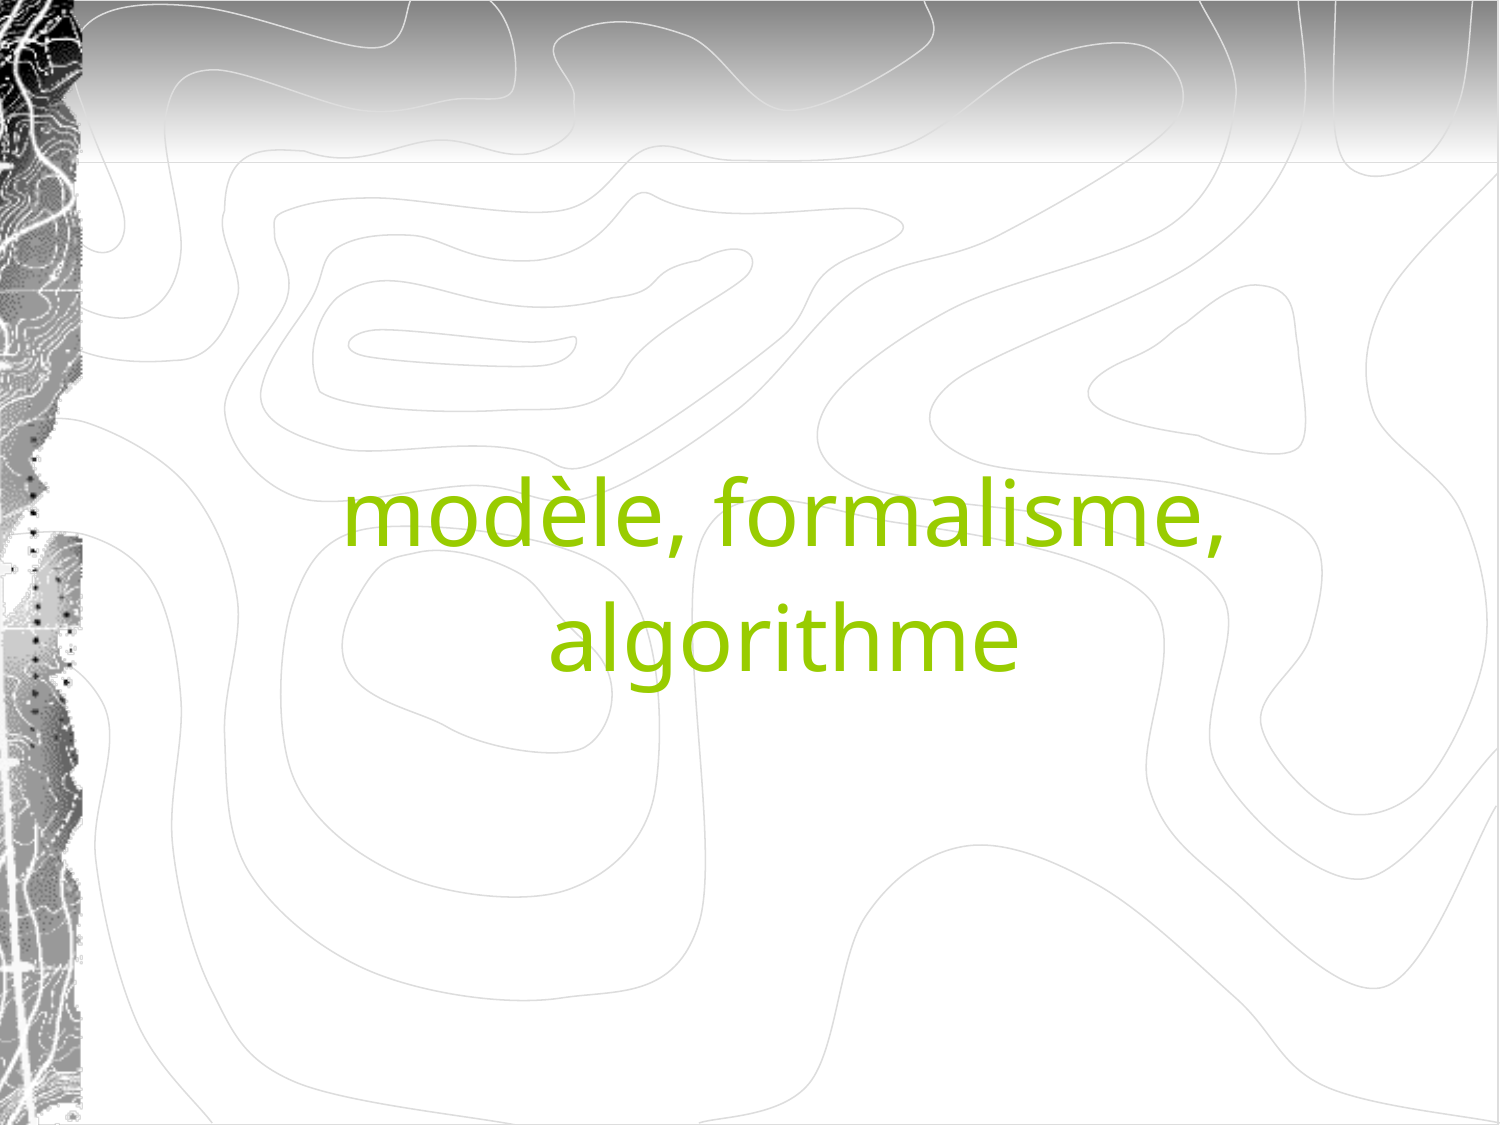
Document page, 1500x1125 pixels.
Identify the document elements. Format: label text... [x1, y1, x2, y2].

title modèle, formalisme, algorithme [147, 431, 1423, 717]
